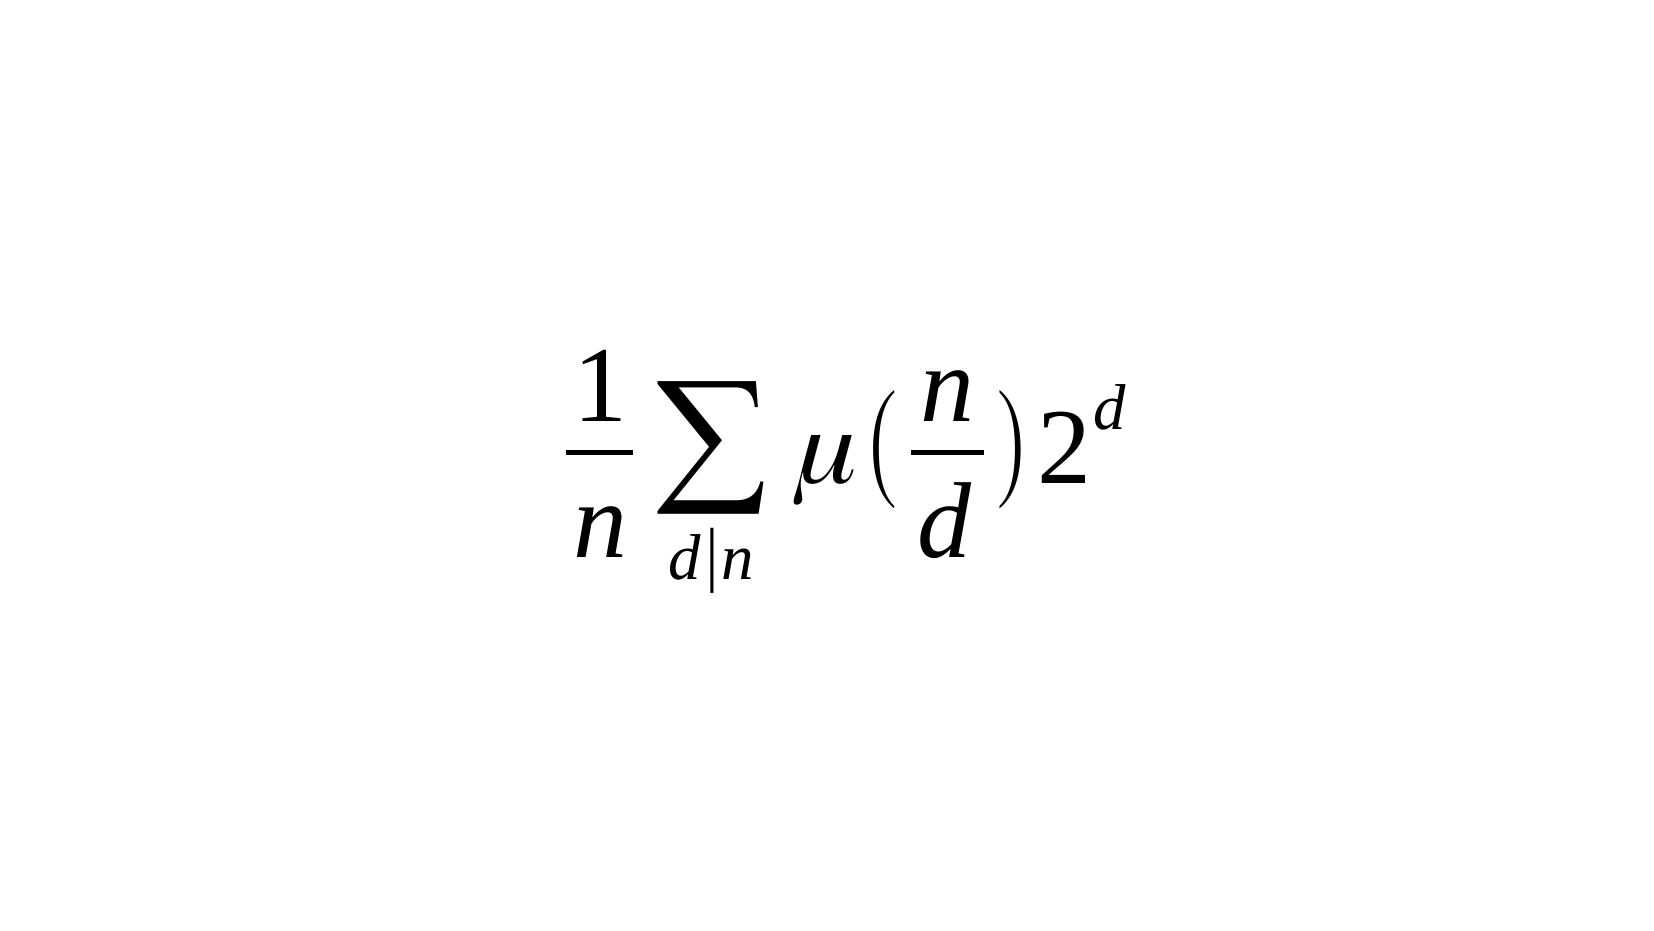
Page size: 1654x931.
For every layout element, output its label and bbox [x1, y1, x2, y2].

chart [561, 301, 1130, 597]
